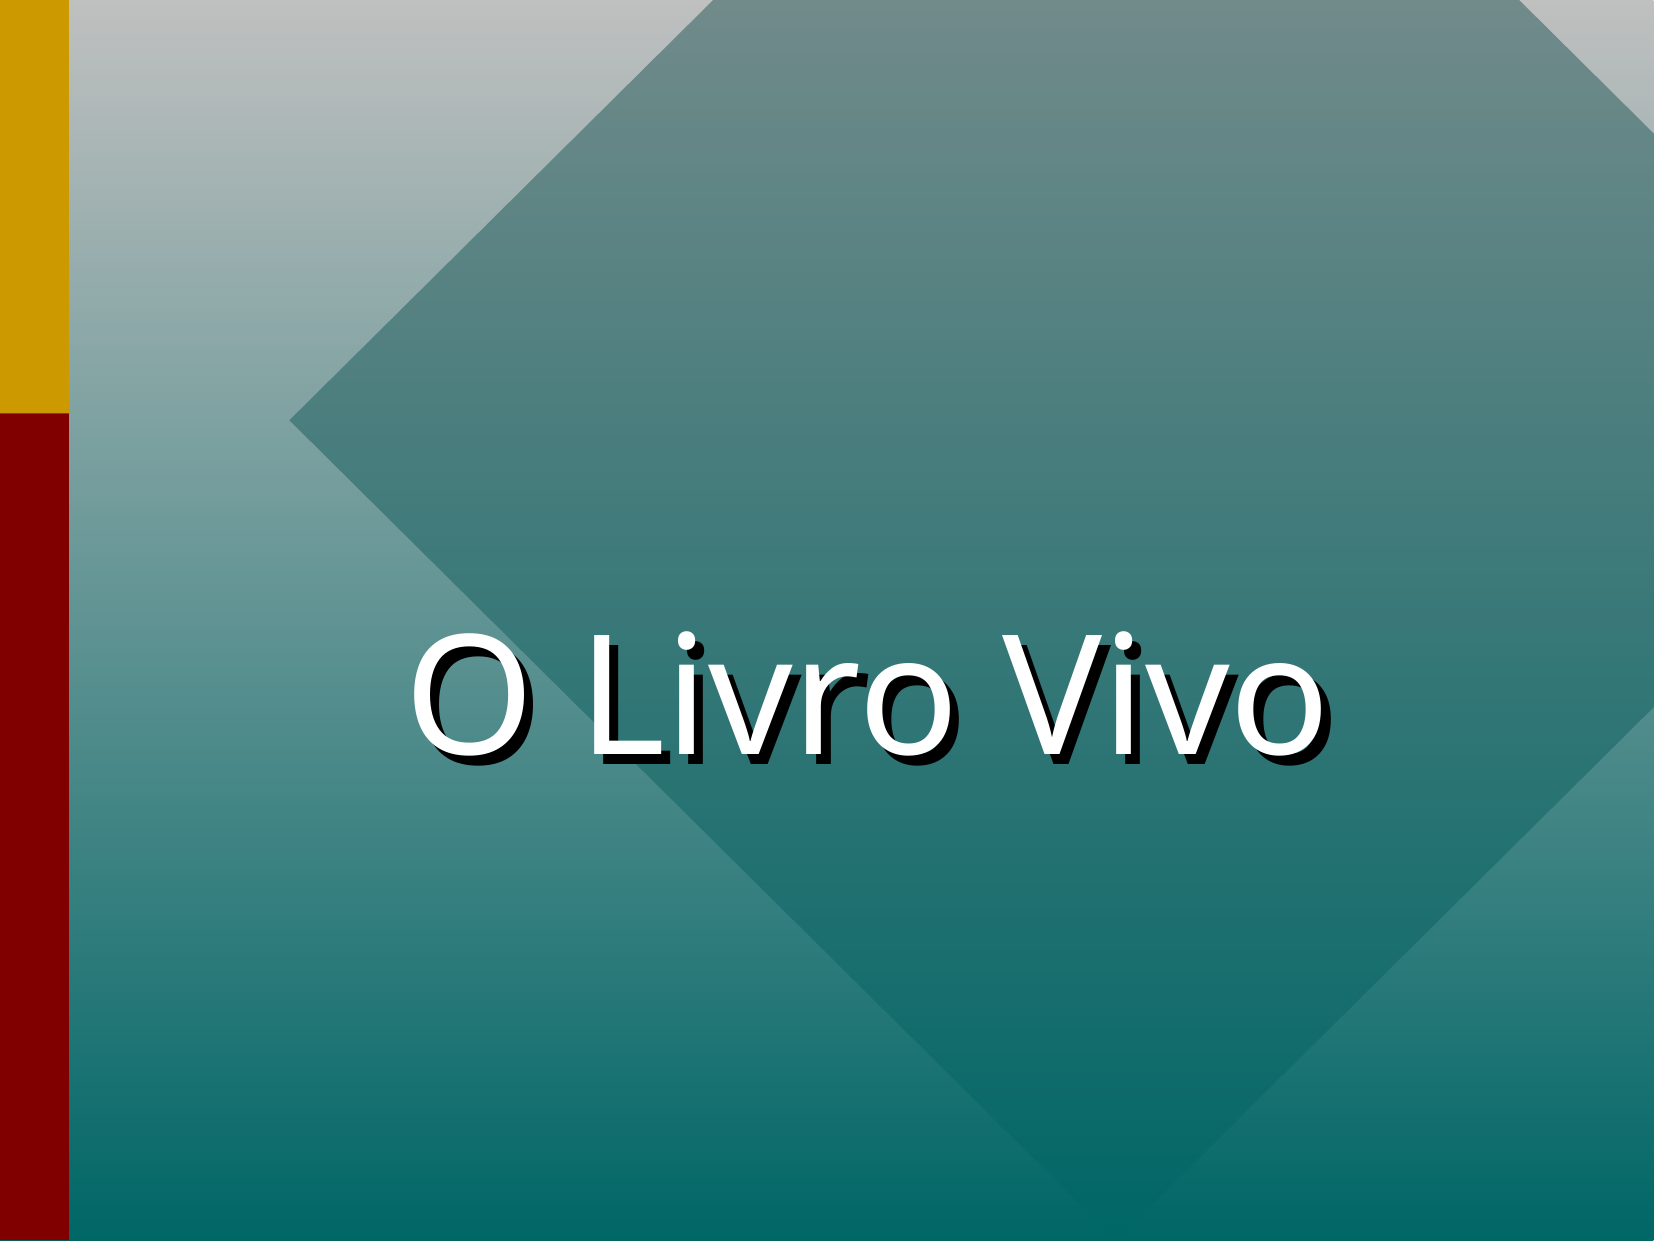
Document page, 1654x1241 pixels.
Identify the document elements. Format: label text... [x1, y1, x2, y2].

subtitle O Livro Vivo [165, 267, 1571, 1109]
